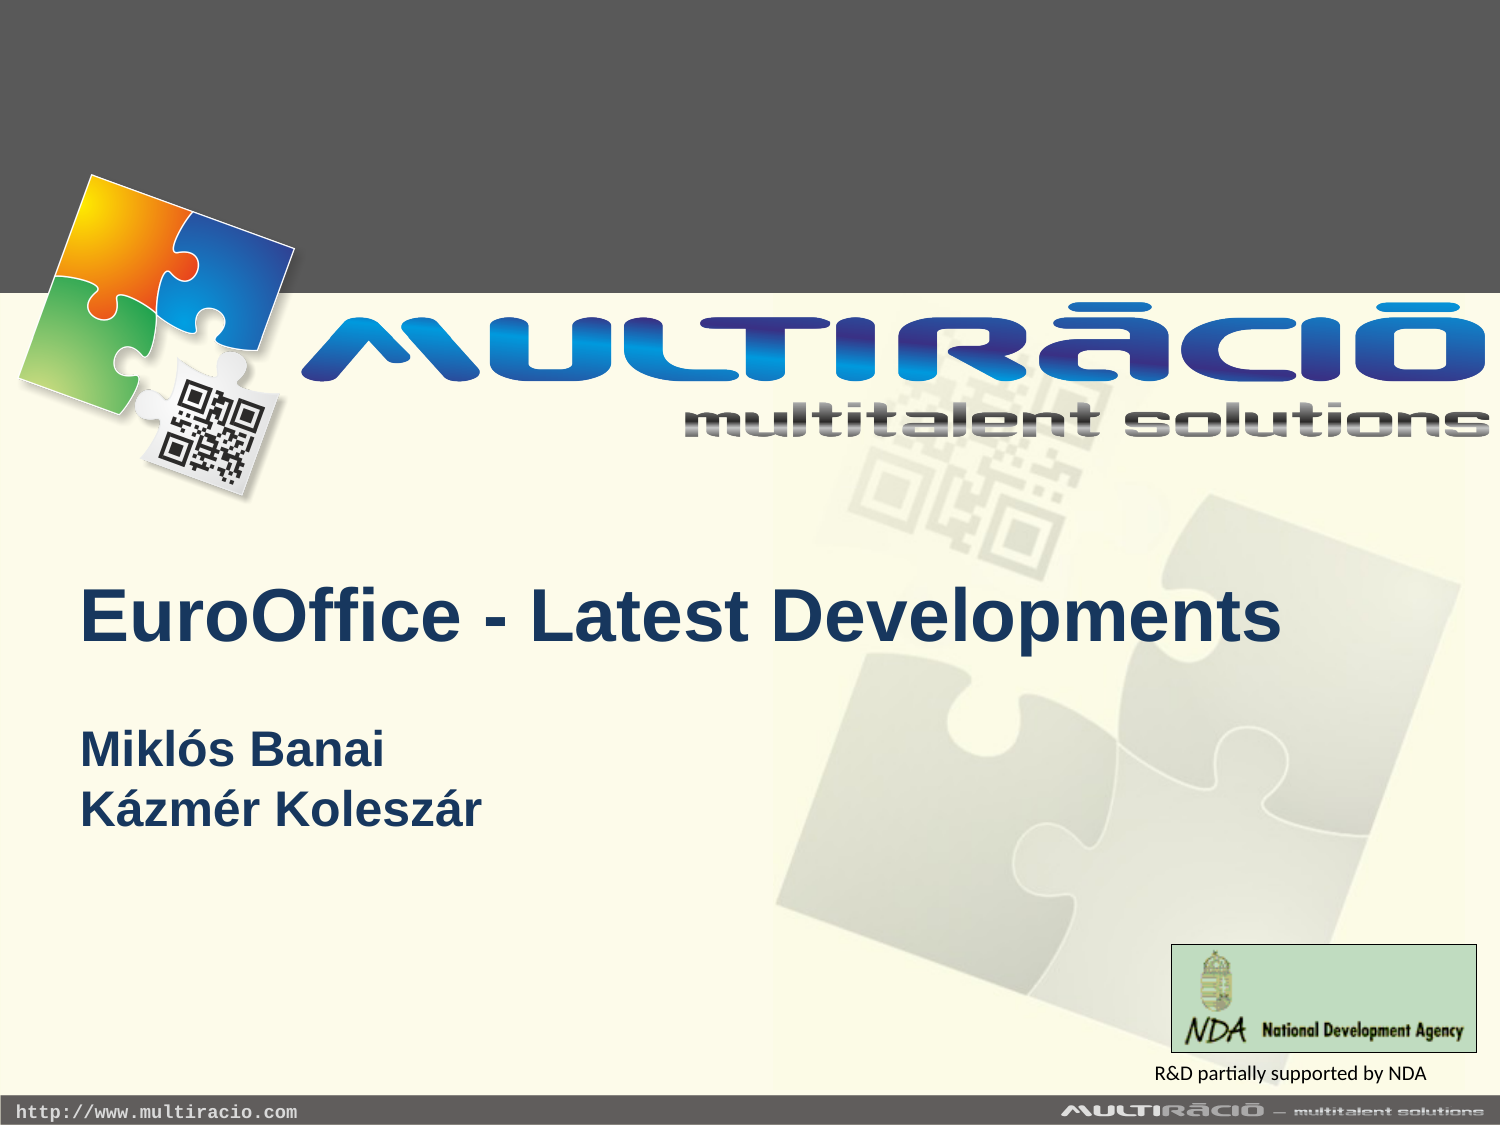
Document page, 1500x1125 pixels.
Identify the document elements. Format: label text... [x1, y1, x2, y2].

picture [1172, 945, 1476, 1052]
picture [0, 167, 1500, 1125]
text_box R&D partially supported by NDA [1139, 1052, 1500, 1103]
title EuroOffice - Latest Developments Miklós Banai Kázmér Koleszár [64, 558, 1493, 844]
